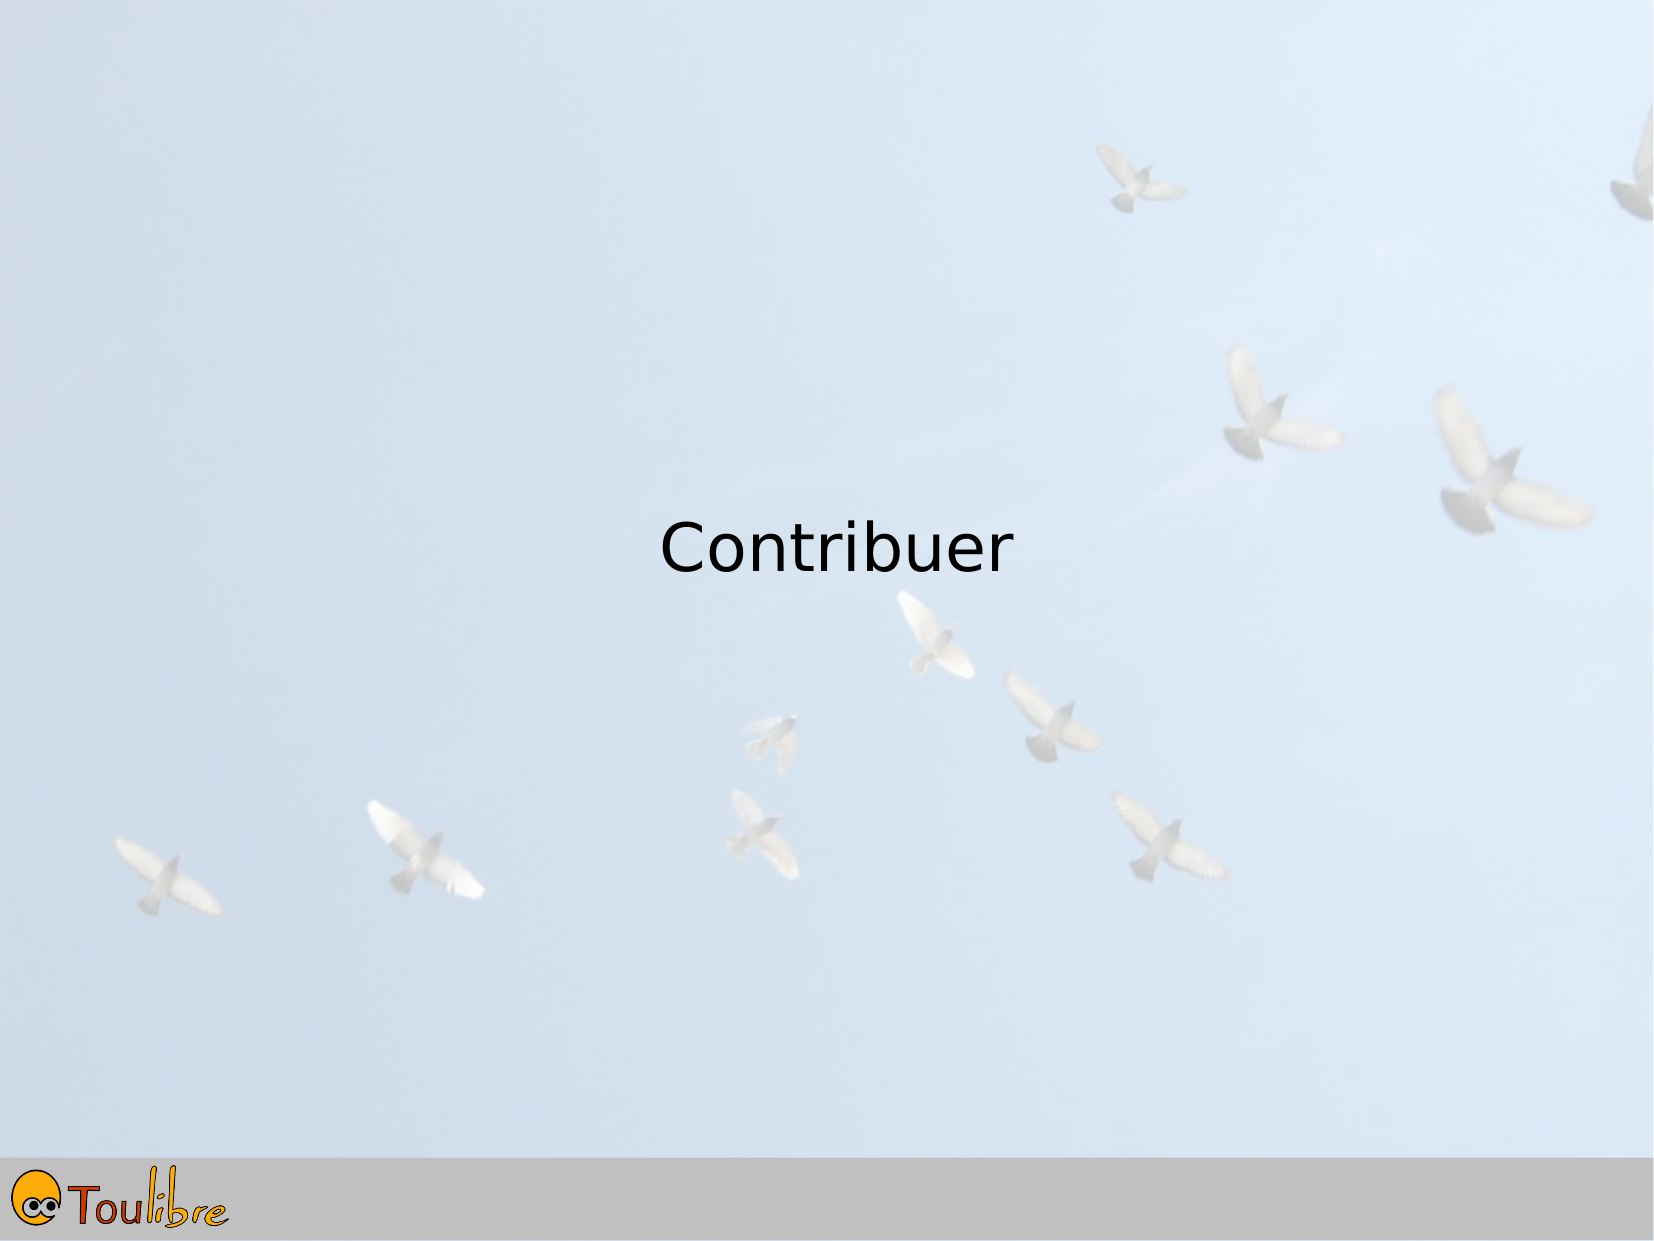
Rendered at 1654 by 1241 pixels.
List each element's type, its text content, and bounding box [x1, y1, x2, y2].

picture [11, 1165, 229, 1228]
subtitle Contribuer [58, 146, 1616, 951]
